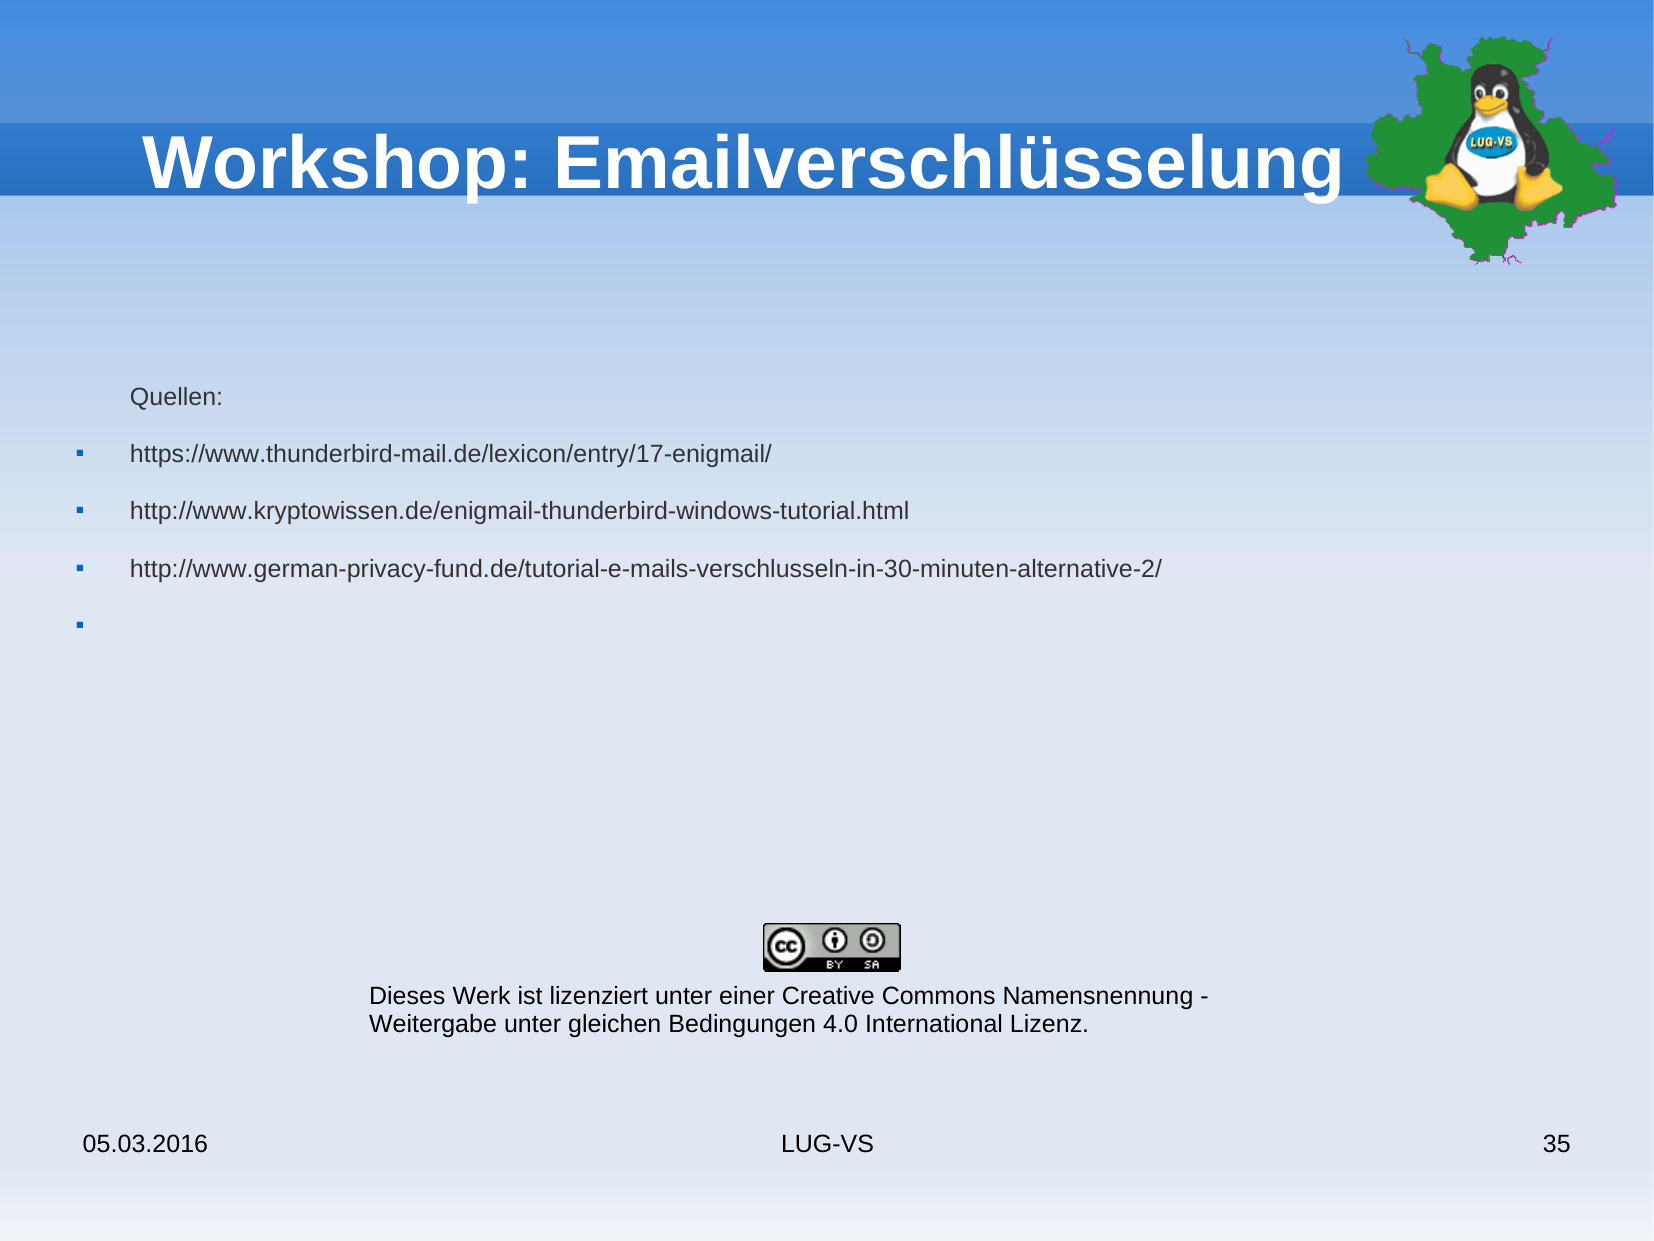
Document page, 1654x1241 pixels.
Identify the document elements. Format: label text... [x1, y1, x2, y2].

title Workshop: Emailverschlüsselung [0, 59, 1489, 267]
text_box Dieses Werk ist lizenziert unter einer Creative Commons Namensnennung - Weitergabe unter gleichen Bedingungen 4.0 International Lizenz. [354, 974, 1329, 1046]
picture [0, 0, 1654, 1241]
list Quellen: https://www.thunderbird-mail.de/lexicon/entry/17-enigmail/ http://www.kryptowissen.de/enigmail-thunderbird-windows-tutorial.html http://www.german-privacy-fund.de/tutorial-e-mails-verschlusseln-in-30-minuten-alternative-2/ [59, 324, 1548, 1097]
